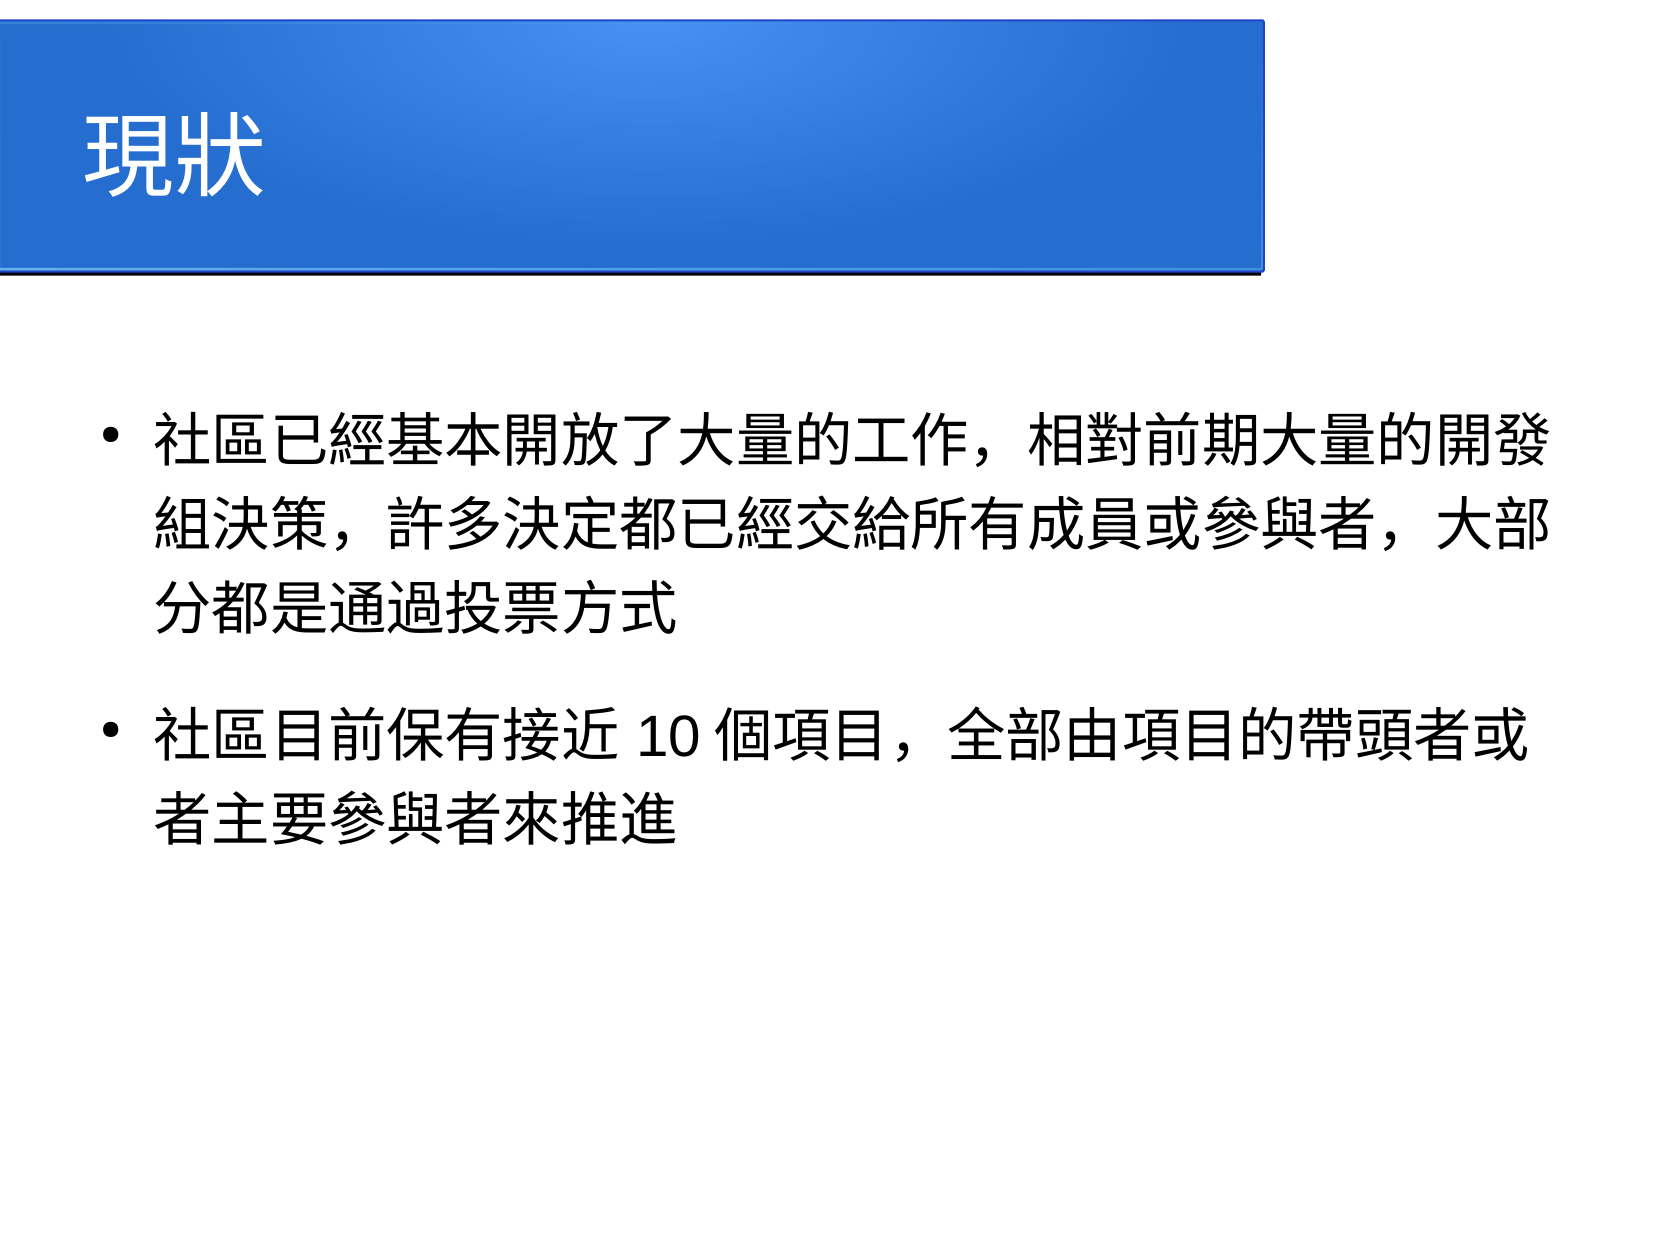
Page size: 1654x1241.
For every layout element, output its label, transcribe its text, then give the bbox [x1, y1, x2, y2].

title 現狀 [82, 47, 1235, 252]
list 社區已經基本開放了大量的工作，相對前期大量的開發組決策，許多決定都已經交給所有成員或參與者，大部分都是通過投票方式 社區目前保有接近10個項目，全部由項目的帶頭者或者主要參與者來推進 [82, 393, 1571, 1241]
